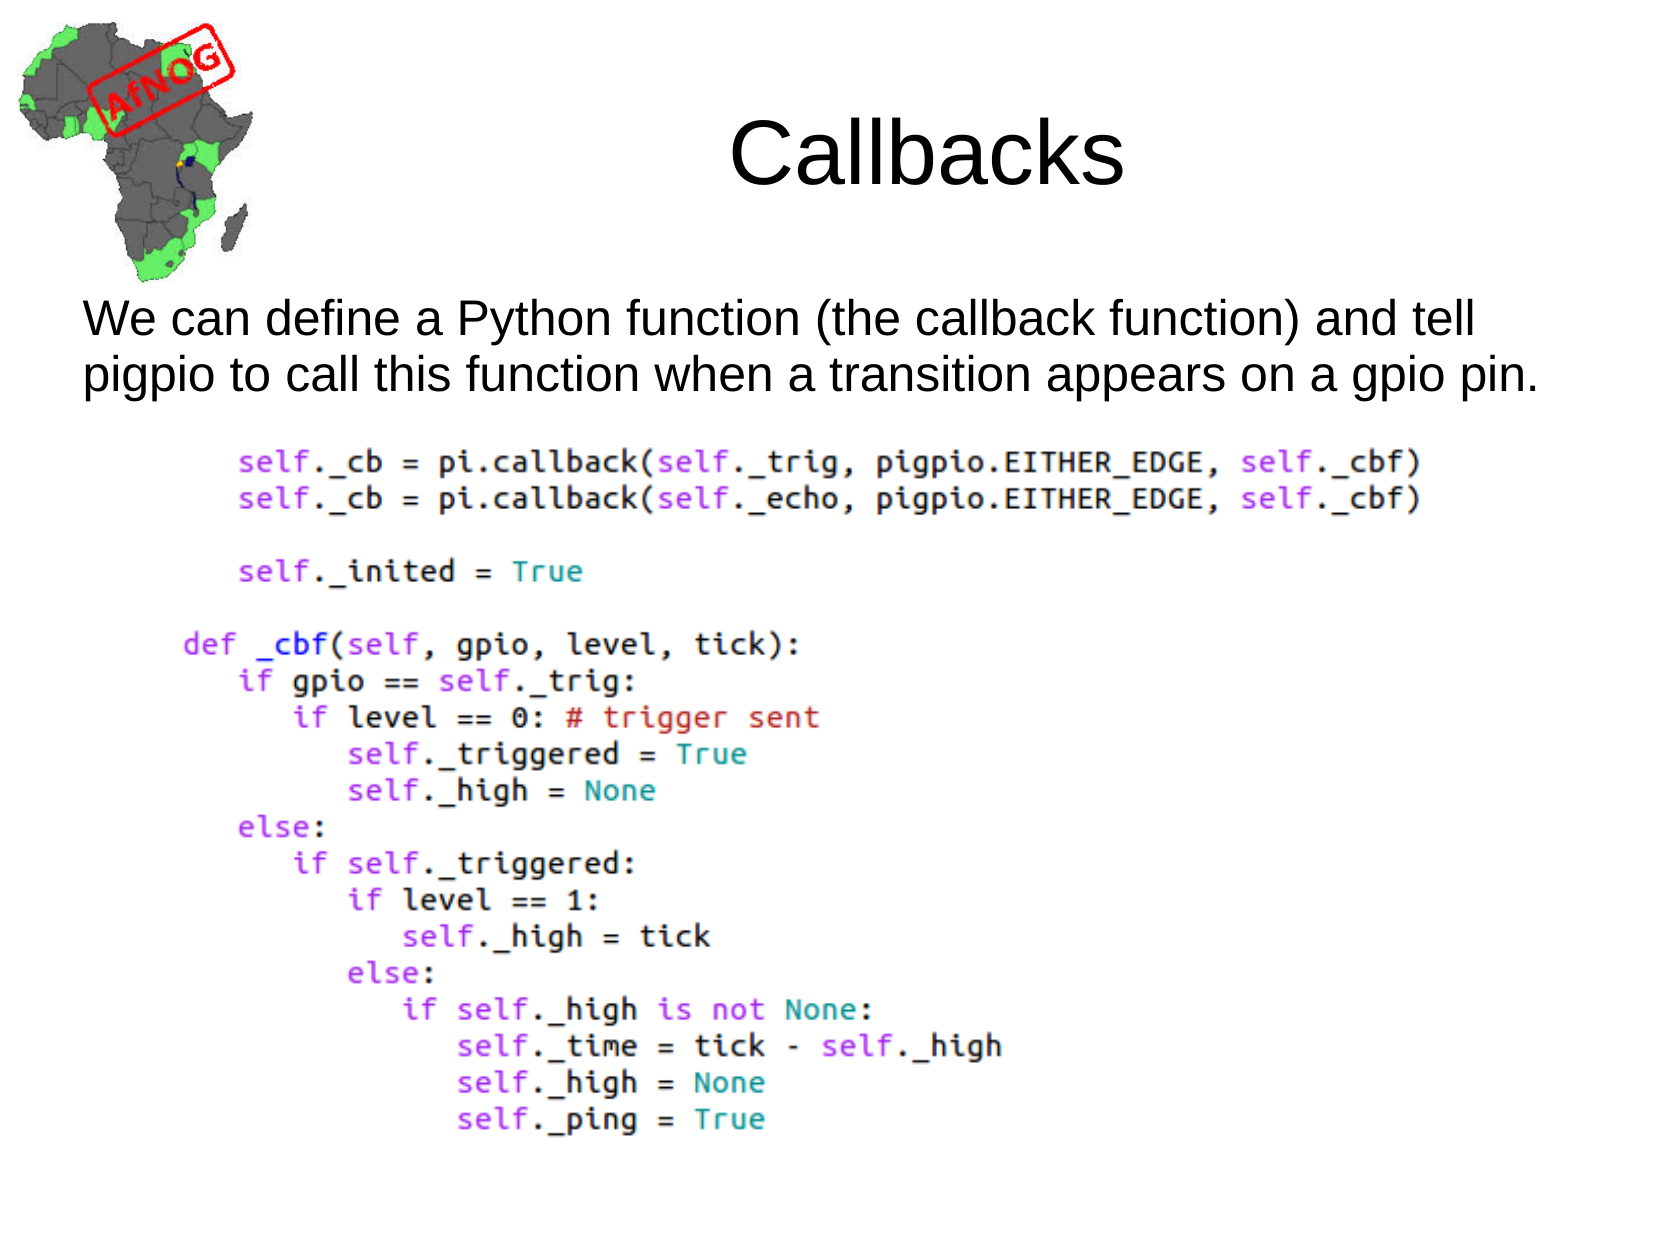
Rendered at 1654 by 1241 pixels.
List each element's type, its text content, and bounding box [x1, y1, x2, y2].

list We can define a Python function (the callback function) and tell pigpio to call this function when a transition appears on a gpio pin. [82, 290, 1571, 1010]
picture [9, 0, 259, 291]
title Callbacks [285, 49, 1571, 257]
picture [135, 434, 1486, 1154]
